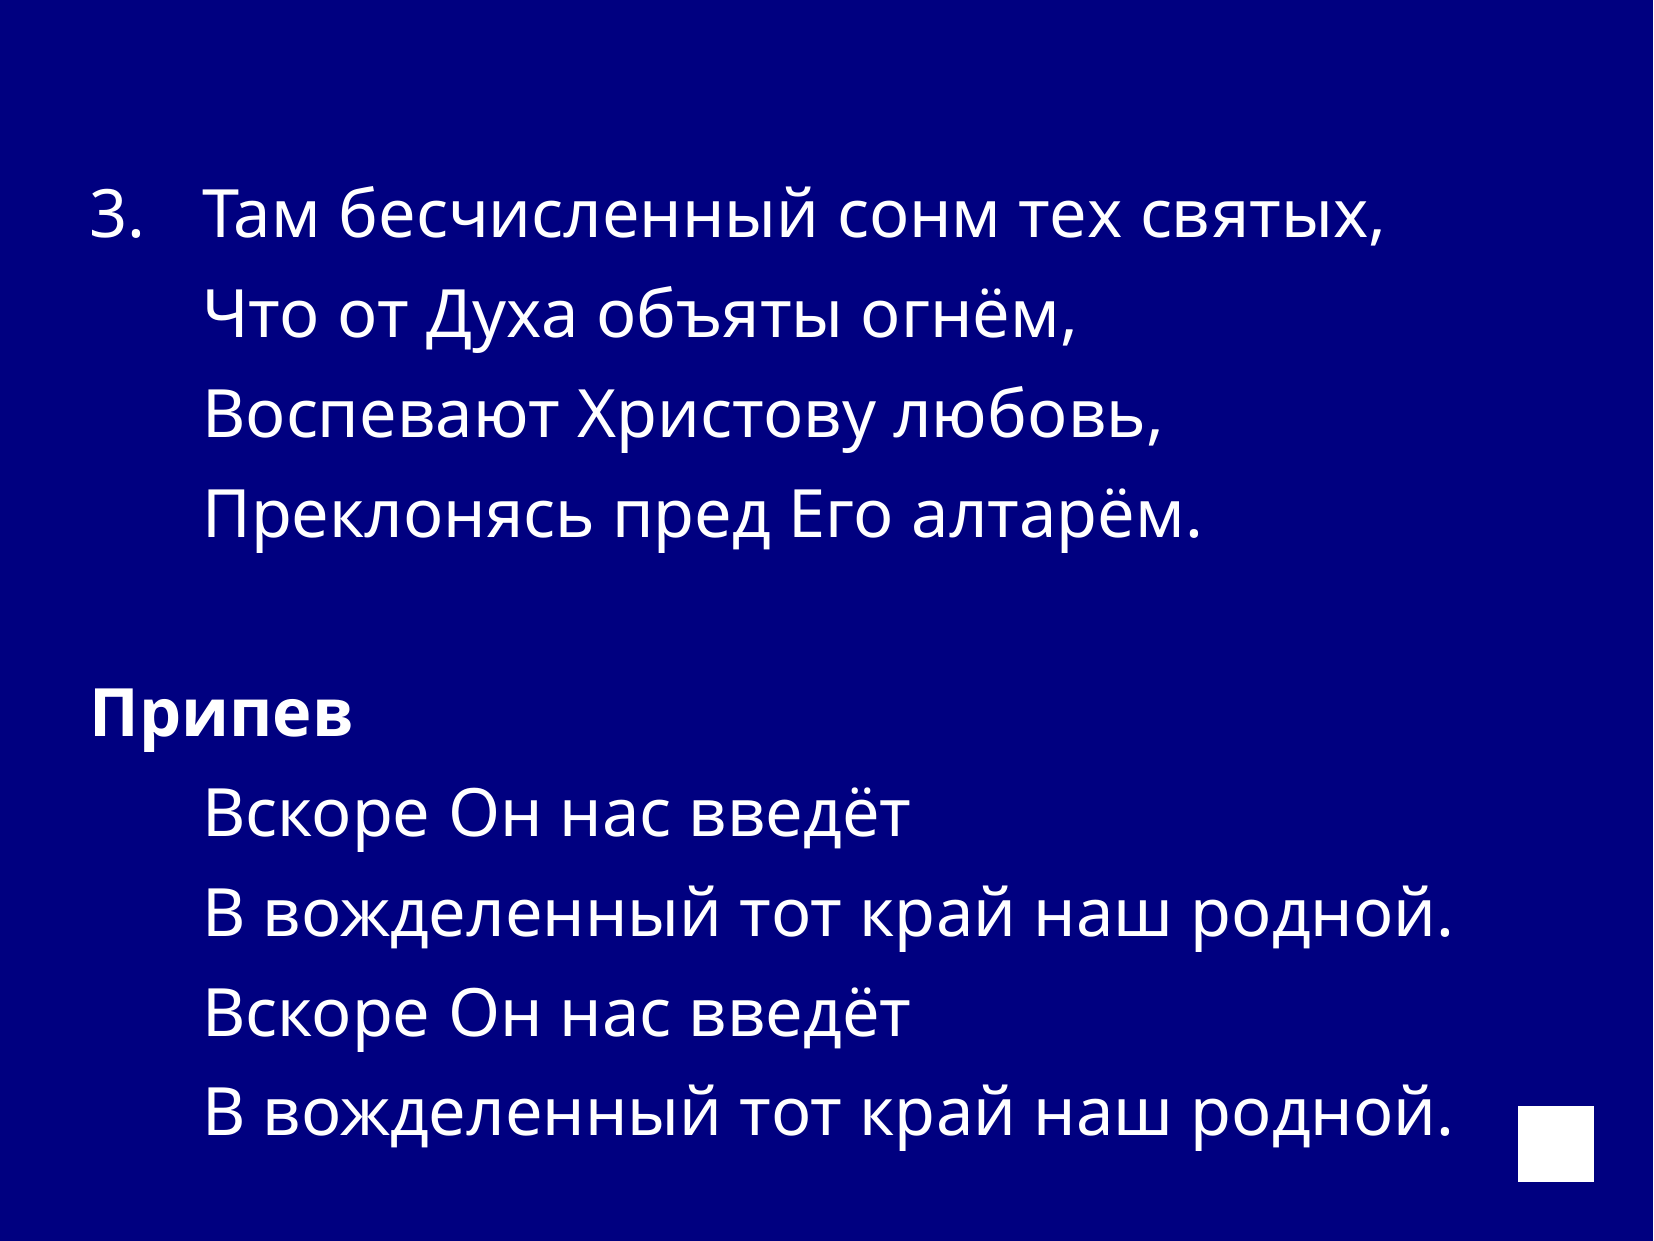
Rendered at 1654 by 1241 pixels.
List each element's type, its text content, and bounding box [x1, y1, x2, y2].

text_box [1518, 1106, 1594, 1182]
text_box 3. Там бесчисленный сонм тех святых, Что от Духа объяты огнём, Воспевают Христову любовь, Преклонясь пред Его алтарём. Припев Вскоре Он нас введёт В вожделенный тот край наш родной. Вскоре Он нас введёт В вожделенный тот край наш родной. [75, 150, 1576, 1163]
